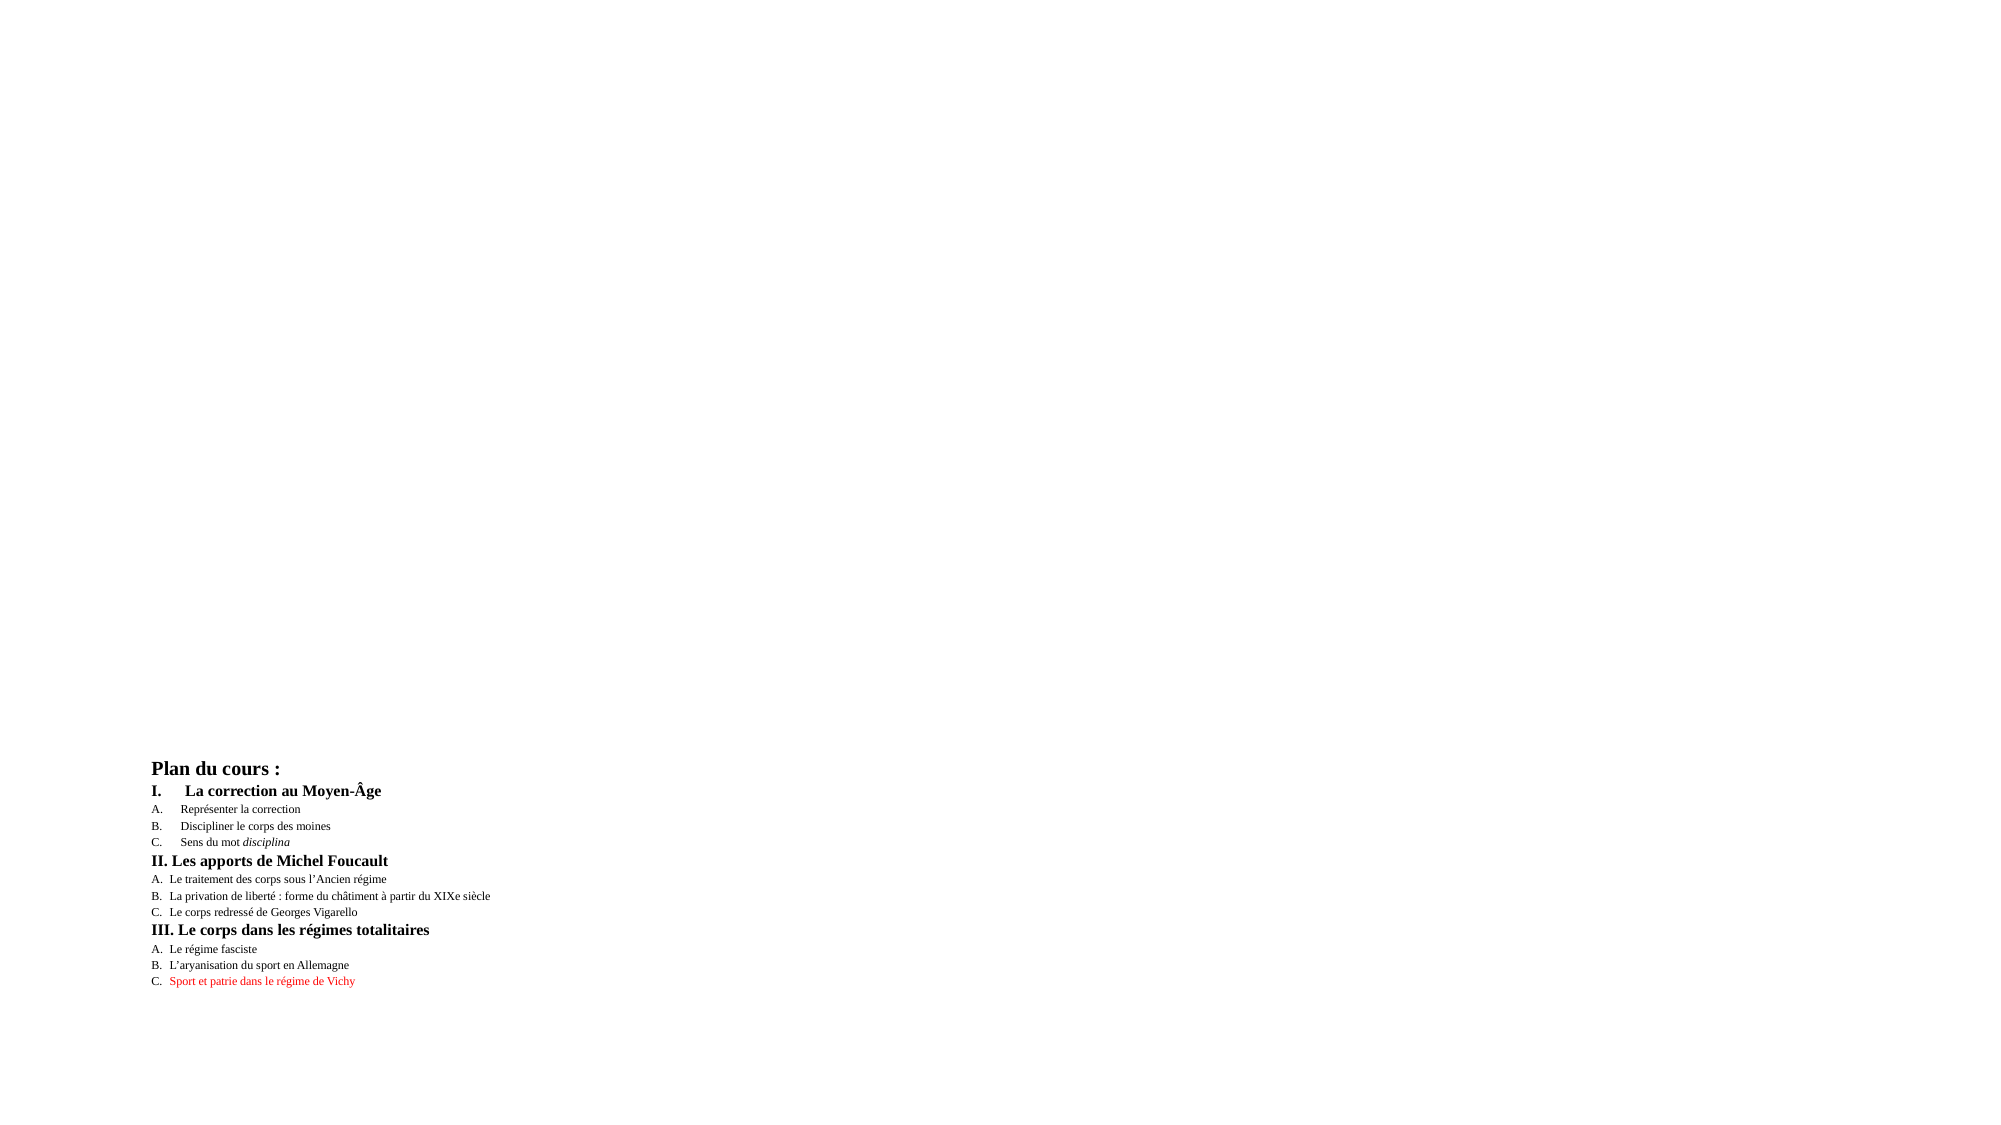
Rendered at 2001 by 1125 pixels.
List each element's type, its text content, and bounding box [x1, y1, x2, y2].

list Plan du cours : La correction au Moyen-Âge Représenter la correction Discipliner le corps des moines Sens du mot disciplina II. Les apports de Michel Foucault Le traitement des corps sous l’Ancien régime La privation de liberté : forme du châtiment à partir du XIXe siècle Le corps redressé de Georges Vigarello III. Le corps dans les régimes totalitaires Le régime fasciste L’aryanisation du sport en Allemagne Sport et patrie dans le régime de Vichy [58, 80, 1945, 1101]
